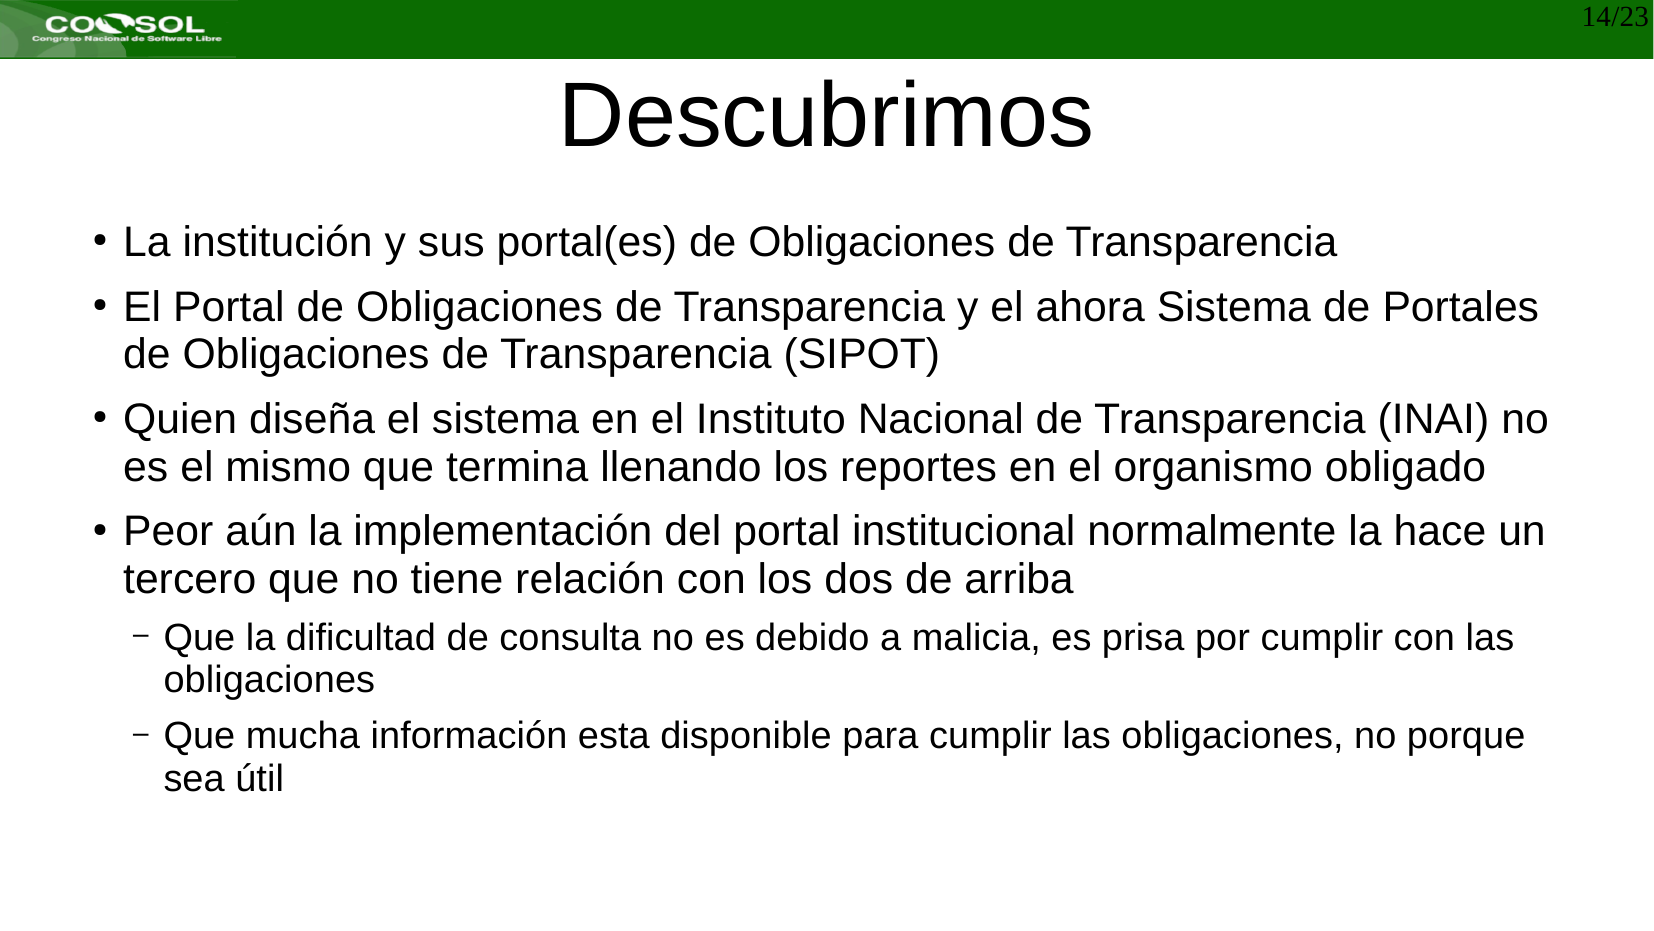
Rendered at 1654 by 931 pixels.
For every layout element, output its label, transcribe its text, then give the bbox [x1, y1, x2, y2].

title Descubrimos [82, 37, 1571, 193]
list La institución y sus portal(es) de Obligaciones de Transparencia El Portal de Obligaciones de Transparencia y el ahora Sistema de Portales de Obligaciones de Transparencia (SIPOT) Quien diseña el sistema en el Instituto Nacional de Transparencia (INAI) no es el mismo que termina llenando los reportes en el organismo obligado Peor aún la implementación del portal institucional normalmente la hace un tercero que no tiene relación con los dos de arriba Que la dificultad de consulta no es debido a malicia, es prisa por cumplir con las obligaciones Que mucha información esta disponible para cumplir las obligaciones, no porque sea útil [82, 217, 1571, 827]
picture [0, 0, 1654, 59]
